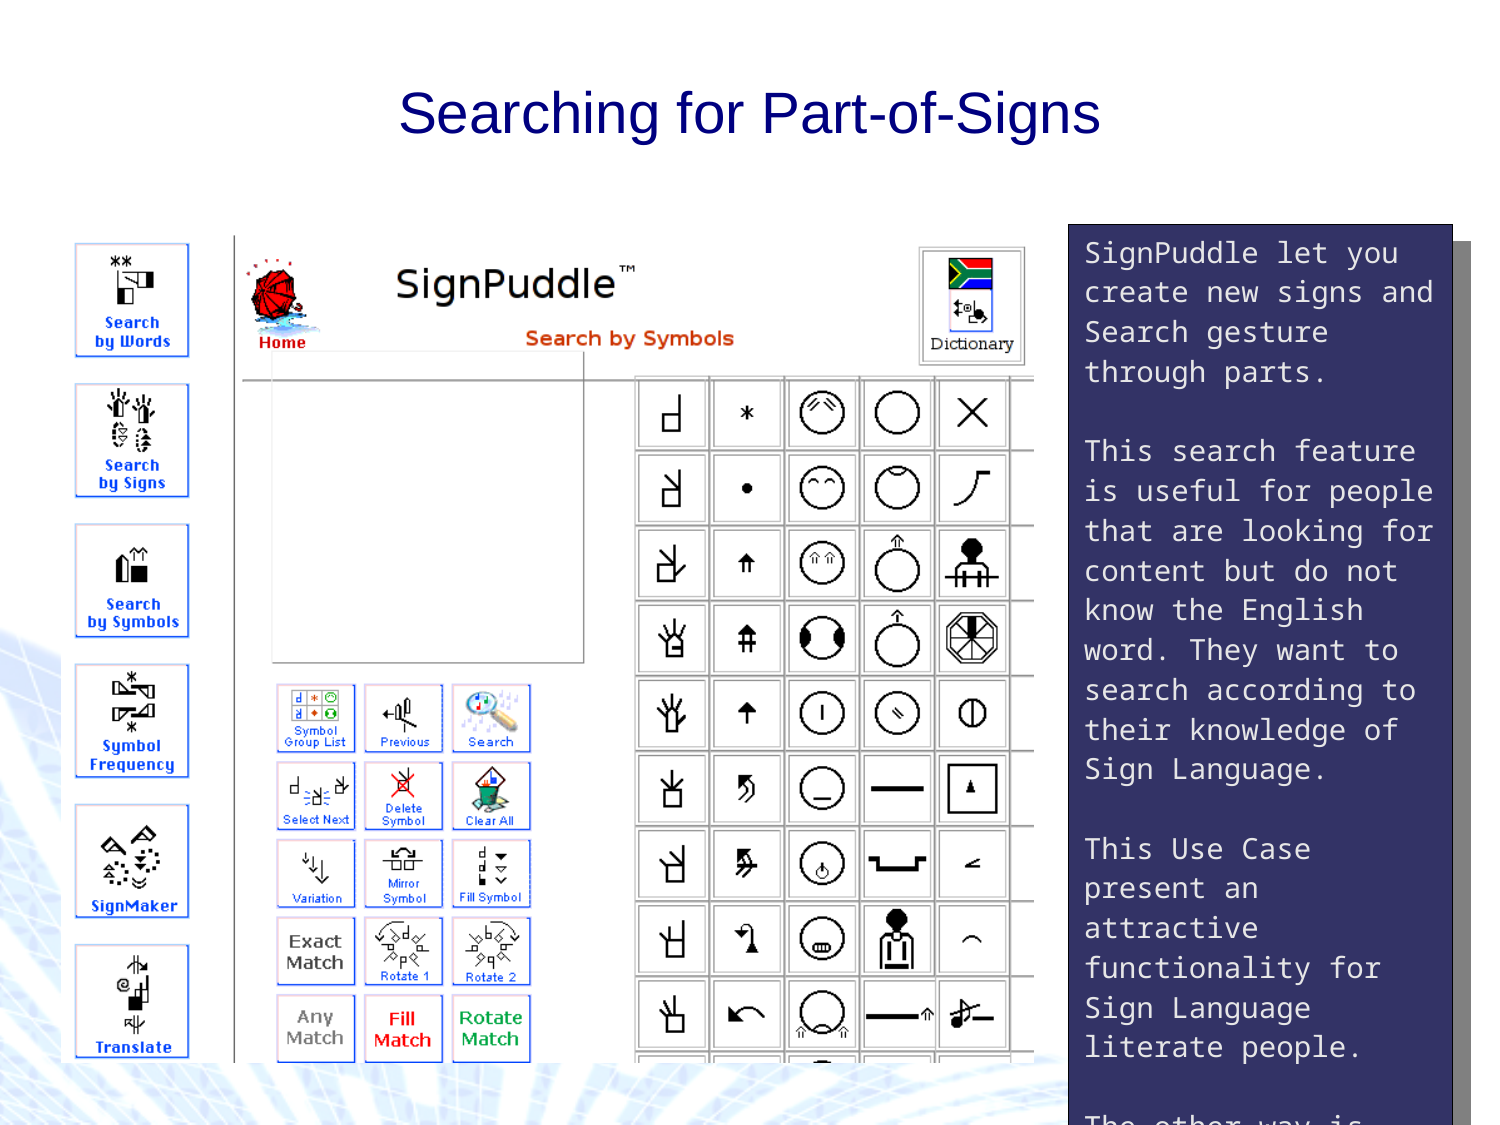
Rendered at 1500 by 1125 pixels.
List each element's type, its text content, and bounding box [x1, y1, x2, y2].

title Searching for Part-of-Signs [112, 19, 1388, 207]
text_box SignPuddle let you create new signs and Search gesture through parts. This search feature is useful for people that are looking for content but do not know the English word. They want to search according to their knowledge of Sign Language. This Use Case present an attractive functionality for Sign Language literate people. The other way is through video annotation. [1068, 224, 1453, 1090]
picture [0, 233, 1068, 1125]
